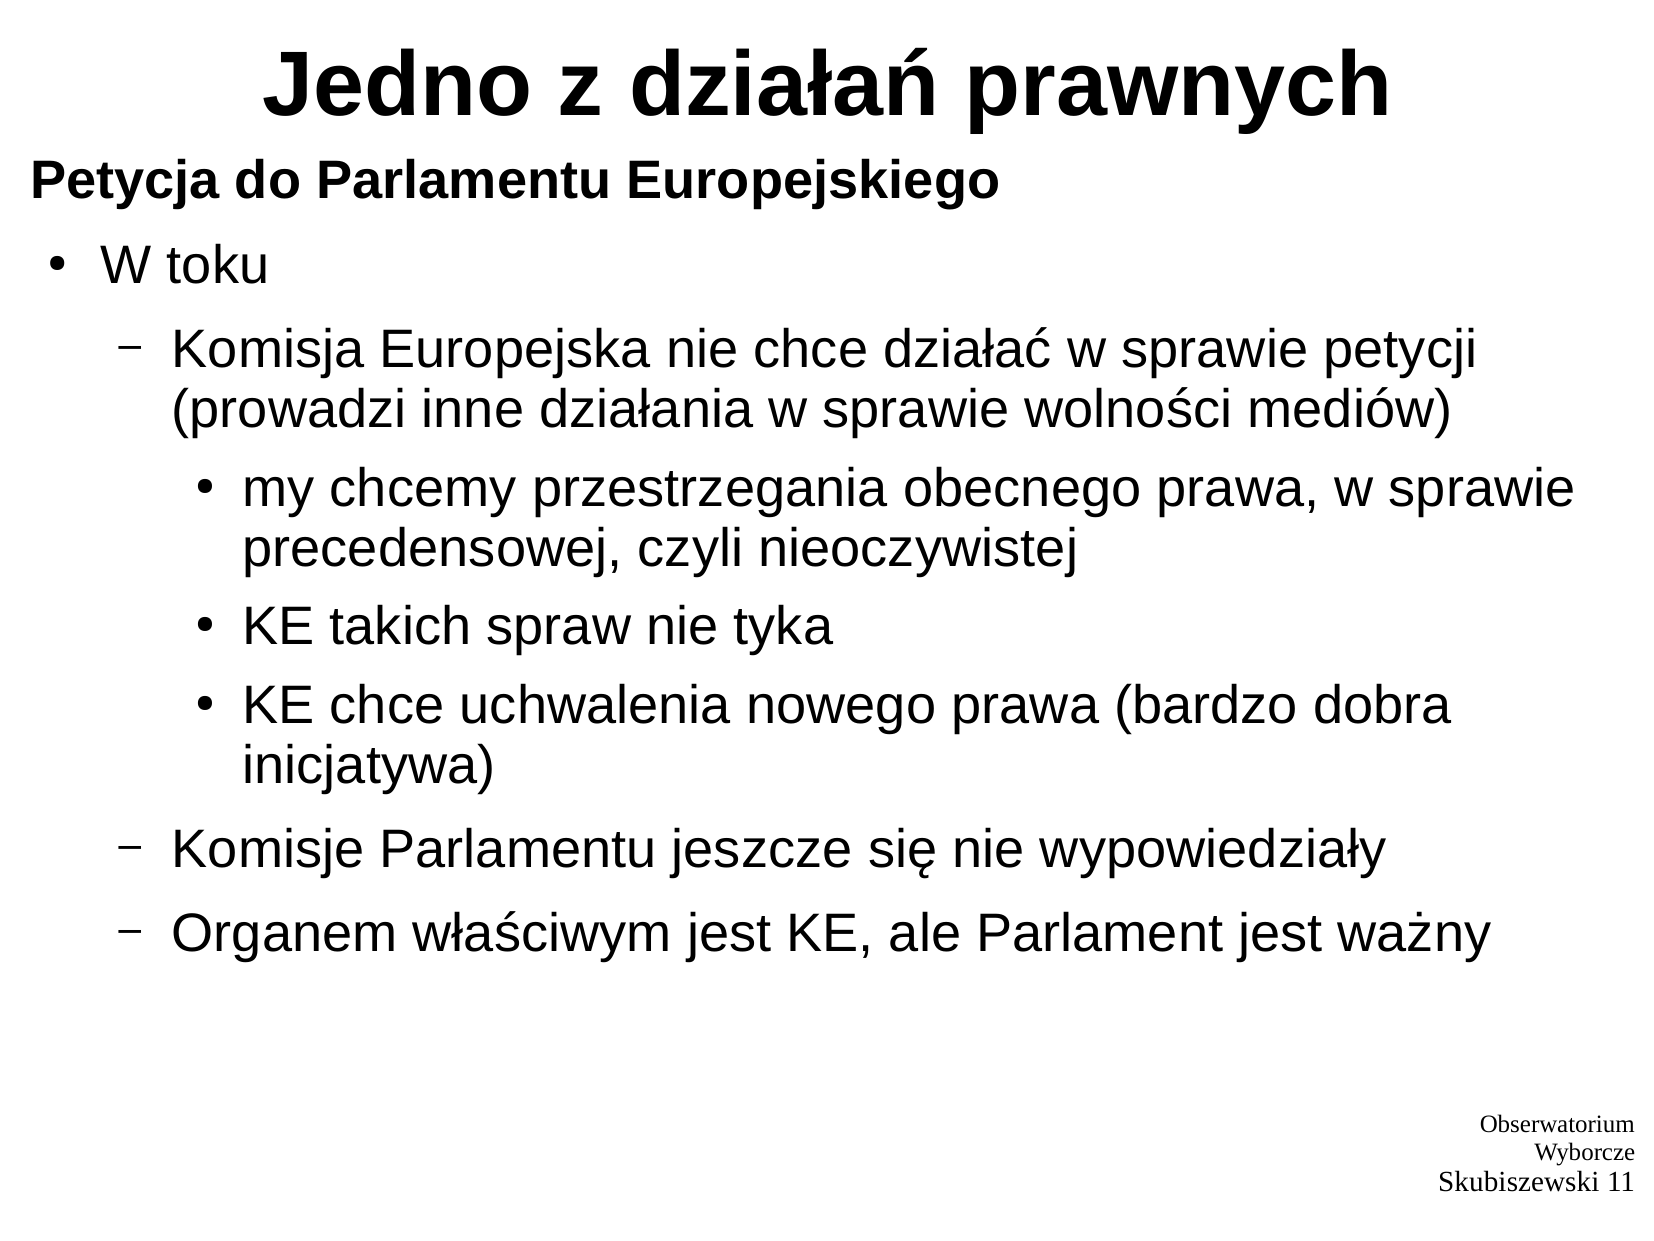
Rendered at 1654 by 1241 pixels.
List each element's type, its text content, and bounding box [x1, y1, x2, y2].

list Petycja do Parlamentu Europejskiego W toku Komisja Europejska nie chce działać w sprawie petycji (prowadzi inne działania w sprawie wolności mediów) my chcemy przestrzegania obecnego prawa, w sprawie precedensowej, czyli nieoczywistej KE takich spraw nie tyka KE chce uchwalenia nowego prawa (bardzo dobra inicjatywa) Komisje Parlamentu jeszcze się nie wypowiedziały Organem właściwym jest KE, ale Parlament jest ważny [30, 150, 1621, 1216]
title Jedno z działań prawnych [84, 32, 1573, 150]
